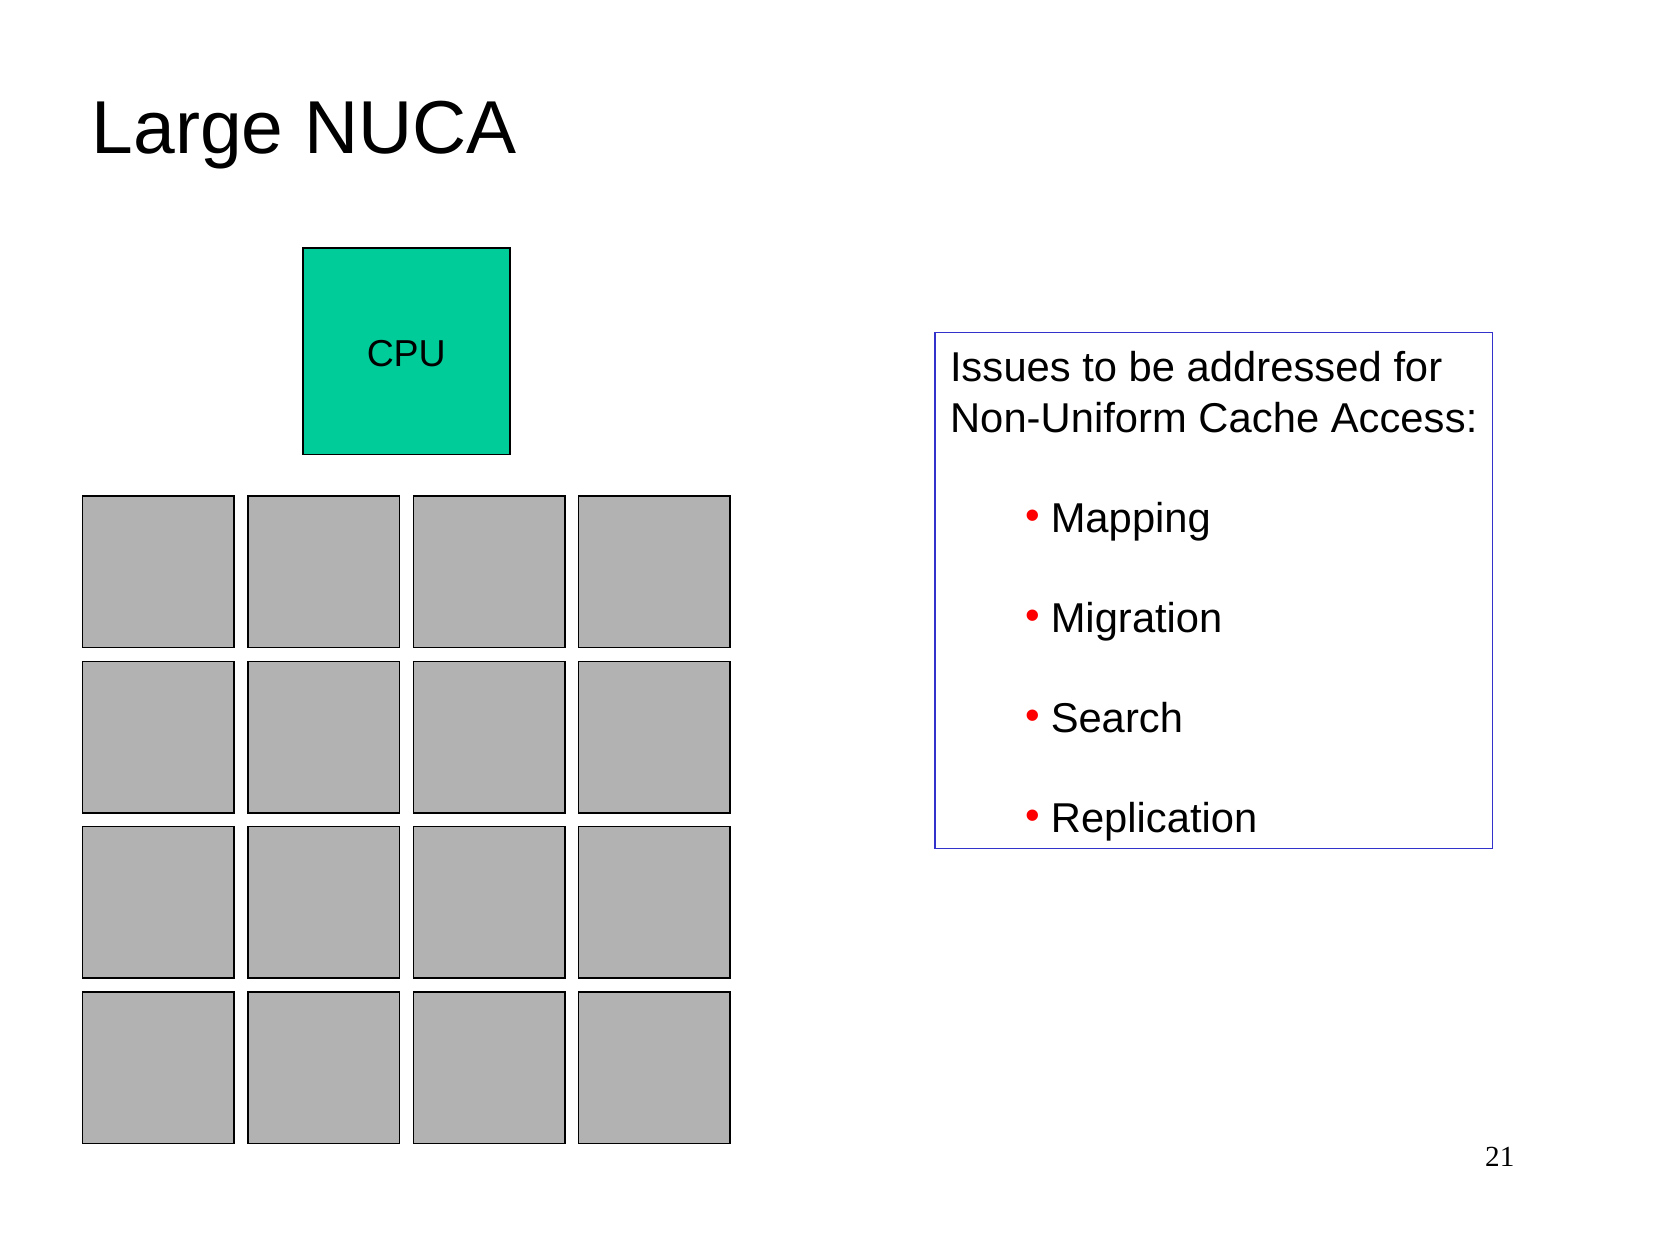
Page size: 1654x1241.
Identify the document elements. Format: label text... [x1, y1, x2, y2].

text_box Issues to be addressed for Non-Uniform Cache Access: Mapping Migration Search Replication [935, 332, 1493, 849]
text_box [578, 661, 731, 813]
text_box [82, 826, 235, 979]
text_box Large NUCA [76, 71, 533, 177]
text_box CPU [303, 247, 510, 455]
text_box [413, 826, 565, 979]
text_box [247, 826, 400, 979]
text_box [247, 992, 400, 1144]
text_box [82, 495, 235, 648]
text_box [82, 992, 235, 1144]
text_box [578, 992, 731, 1144]
text_box [578, 495, 731, 648]
text_box [578, 826, 731, 979]
text_box [413, 992, 565, 1144]
text_box <number> [1184, 1129, 1530, 1213]
text_box [413, 661, 565, 813]
text_box [247, 495, 400, 648]
text_box [413, 495, 565, 648]
text_box [247, 661, 400, 813]
text_box [82, 661, 235, 813]
